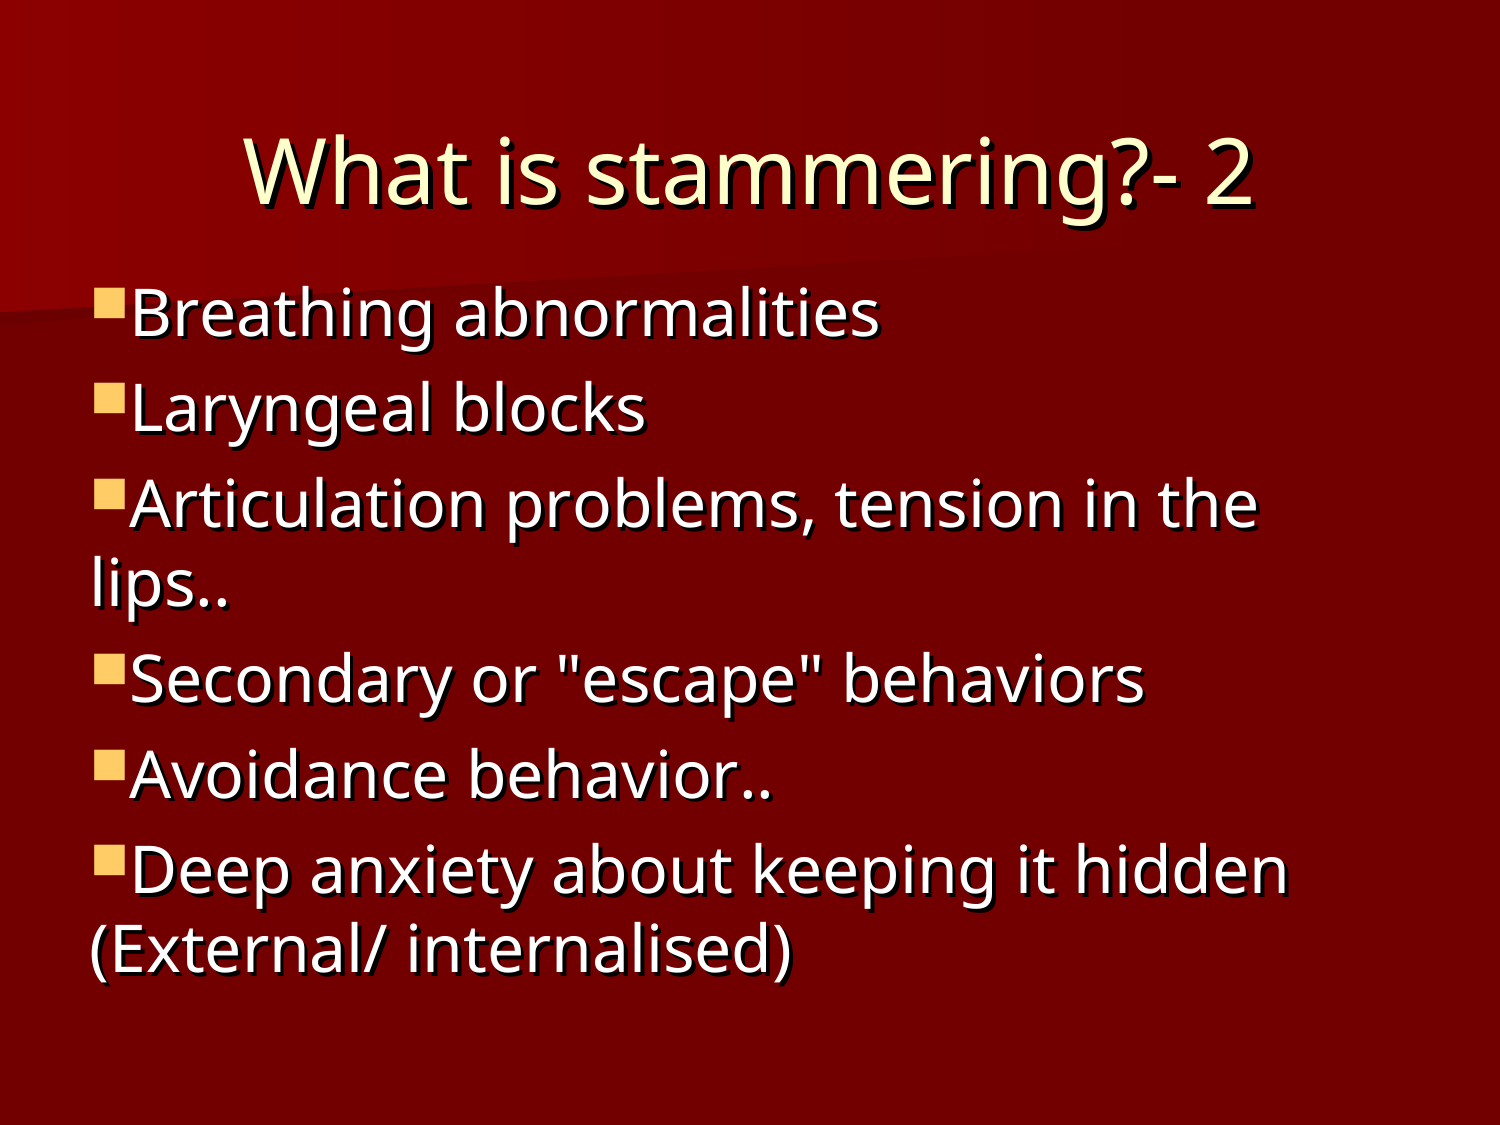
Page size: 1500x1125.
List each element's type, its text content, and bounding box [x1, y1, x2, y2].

title What is stammering?- 2 [75, 74, 1426, 262]
list Breathing abnormalities Laryngeal blocks Articulation problems, tension in the lips.. Secondary or "escape" behaviors Avoidance behavior.. Deep anxiety about keeping it hidden (External/ internalised)‏ [75, 262, 1426, 1001]
